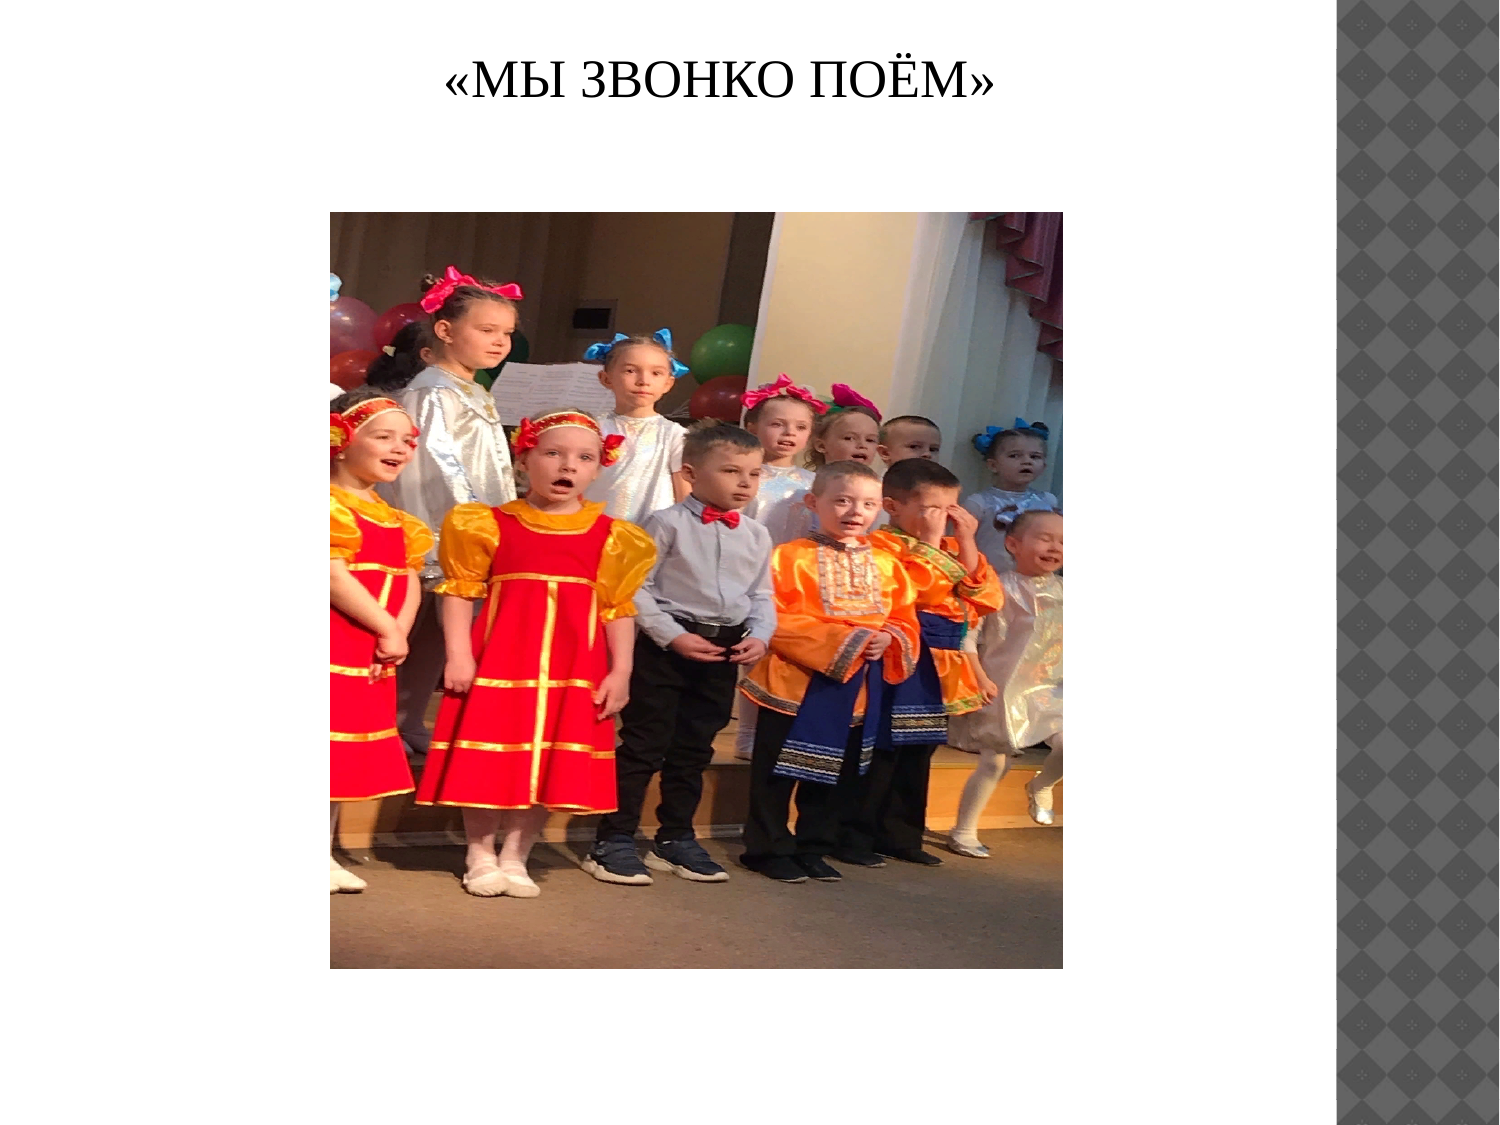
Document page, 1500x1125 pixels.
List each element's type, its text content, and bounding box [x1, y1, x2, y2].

picture [330, 212, 1063, 969]
picture [1336, 0, 1500, 1125]
title «МЫ ЗВОНКО ПОЁМ» [177, 5, 1264, 154]
